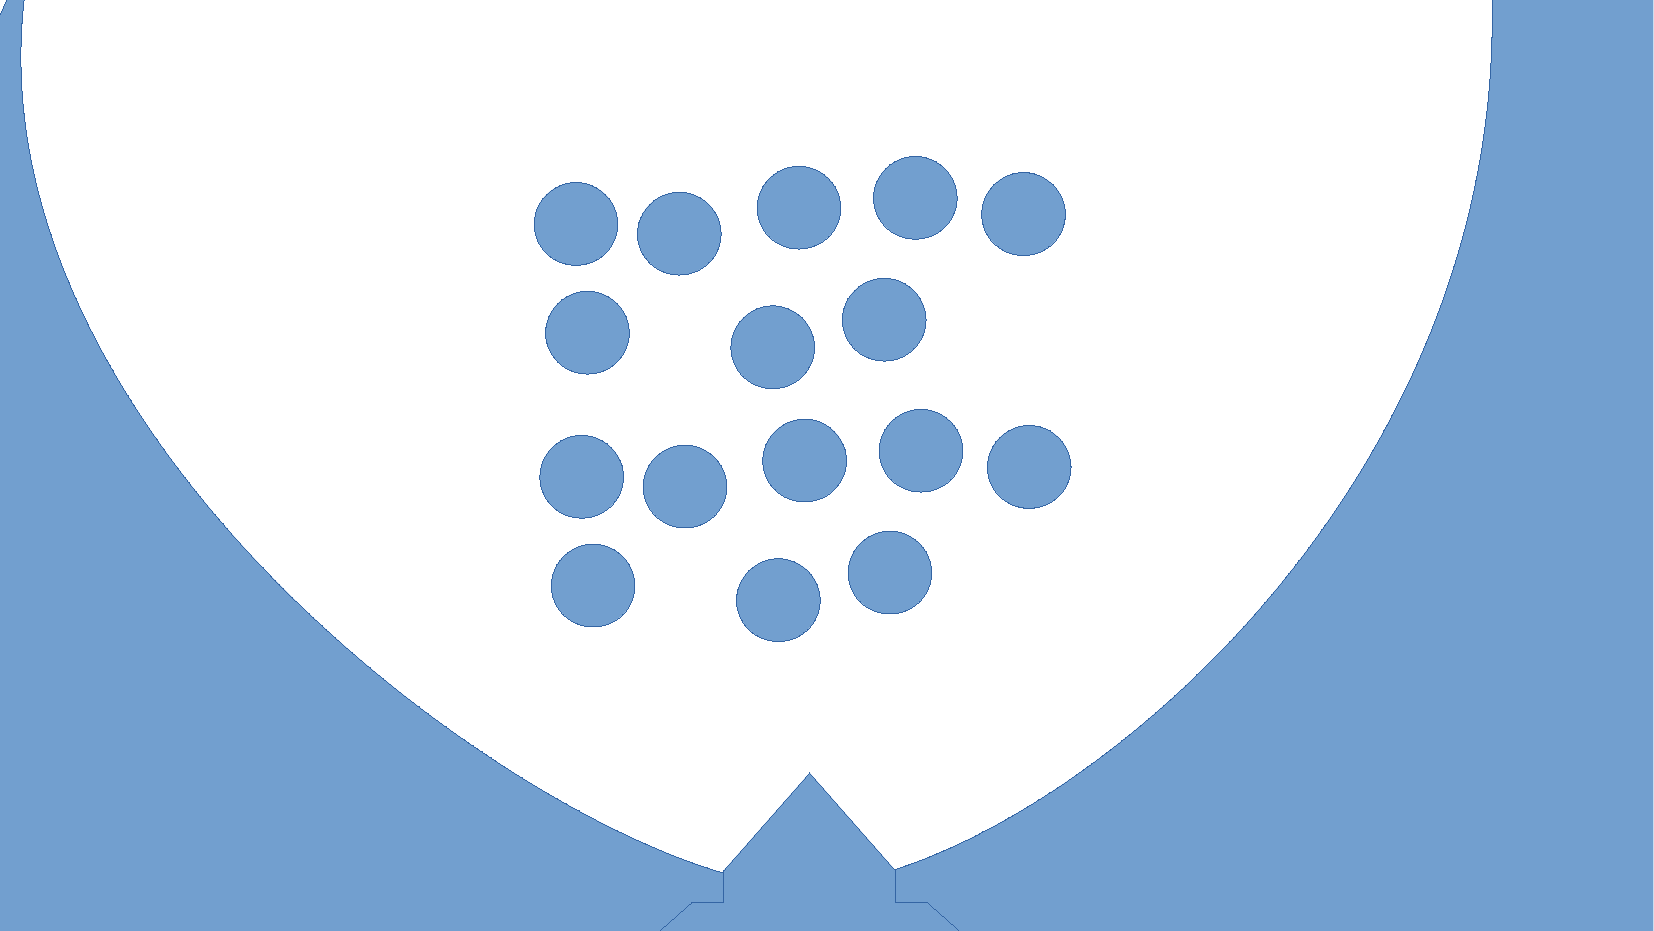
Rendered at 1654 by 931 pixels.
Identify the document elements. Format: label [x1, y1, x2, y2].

text_box [848, 531, 932, 614]
text_box [545, 291, 630, 375]
text_box [757, 166, 841, 250]
text_box [551, 544, 635, 627]
text_box [539, 435, 624, 519]
text_box [762, 419, 847, 502]
text_box [981, 172, 1066, 256]
text_box [987, 425, 1072, 509]
text_box [0, 0, 1654, 931]
text_box [842, 278, 927, 362]
text_box [873, 156, 958, 240]
text_box [637, 192, 722, 276]
text_box [643, 445, 727, 528]
text_box [534, 182, 618, 266]
text_box [730, 305, 815, 389]
text_box [879, 409, 963, 493]
text_box [736, 558, 821, 642]
